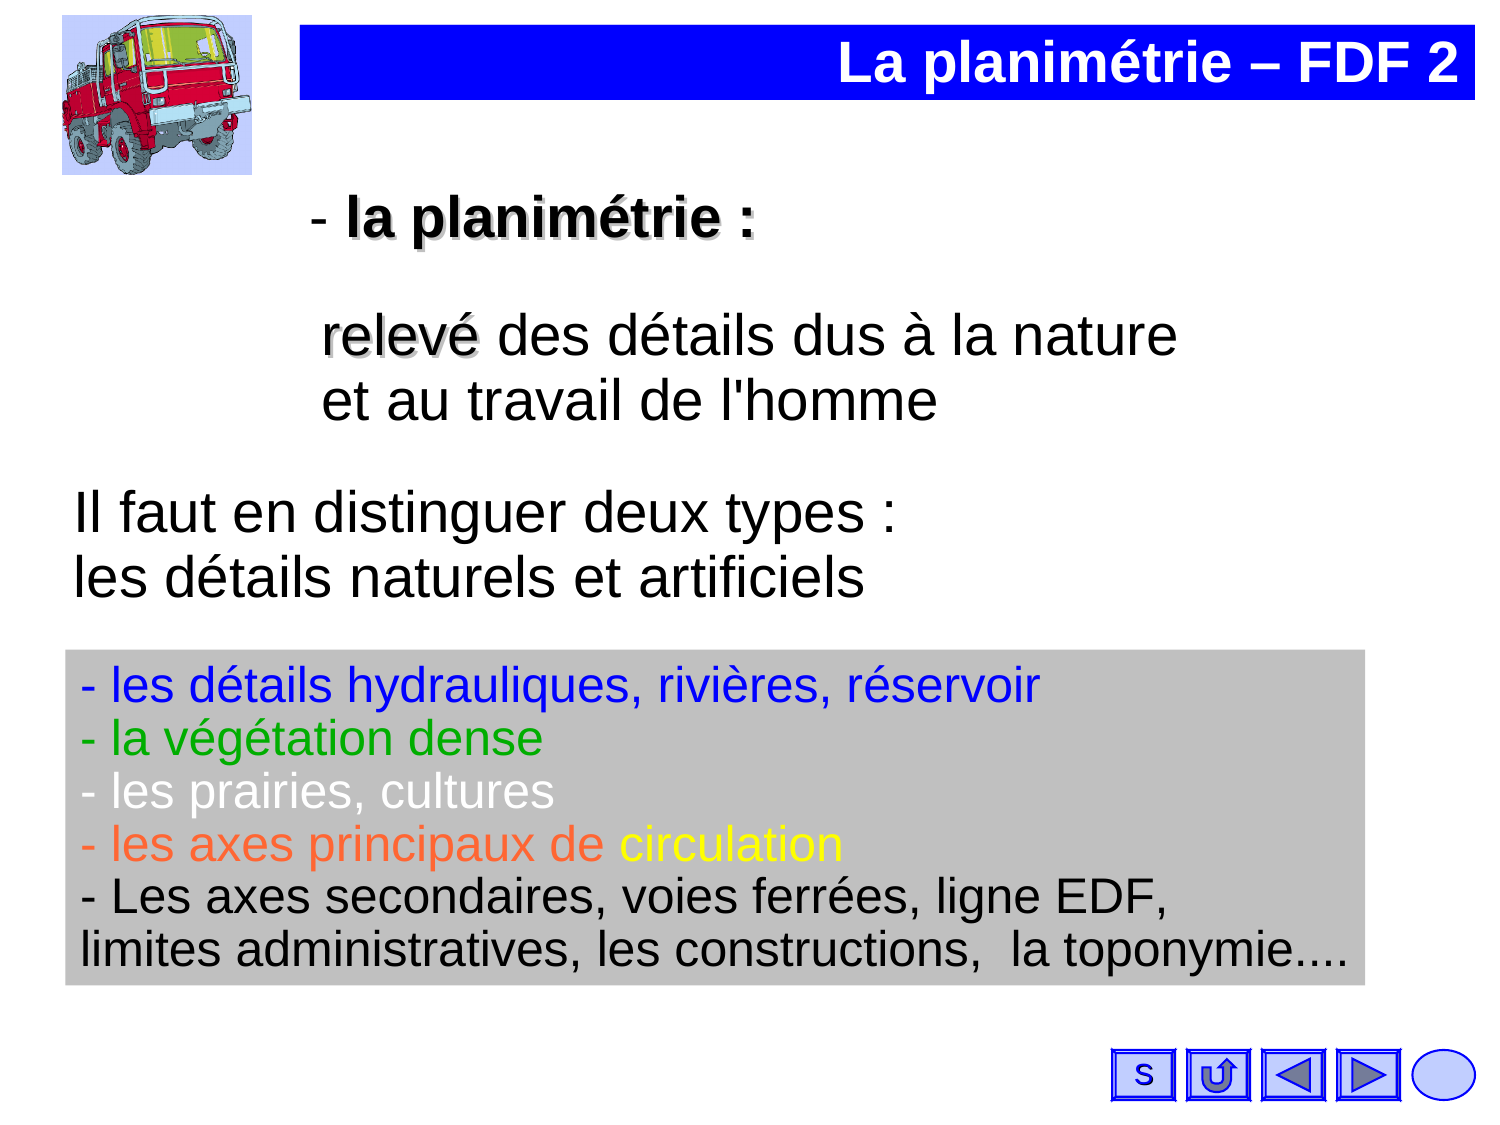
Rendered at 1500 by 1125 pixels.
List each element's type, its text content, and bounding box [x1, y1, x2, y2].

text_box [1412, 1049, 1476, 1101]
text_box La planimétrie – FDF 2 [299, 24, 1475, 100]
text_box Il faut en distinguer deux types : les détails naturels et artificiels [59, 472, 915, 618]
text_box - les détails hydrauliques, rivières, réservoir - la végétation dense - les prairies, cultures - les axes principaux de circulation - Les axes secondaires, voies ferrées, ligne EDF, limites administratives, les constructions, la toponymie.... [65, 649, 1366, 986]
text_box - la planimétrie : [295, 177, 773, 258]
text_box relevé des détails dus à la nature et au travail de l'homme [306, 295, 1211, 441]
